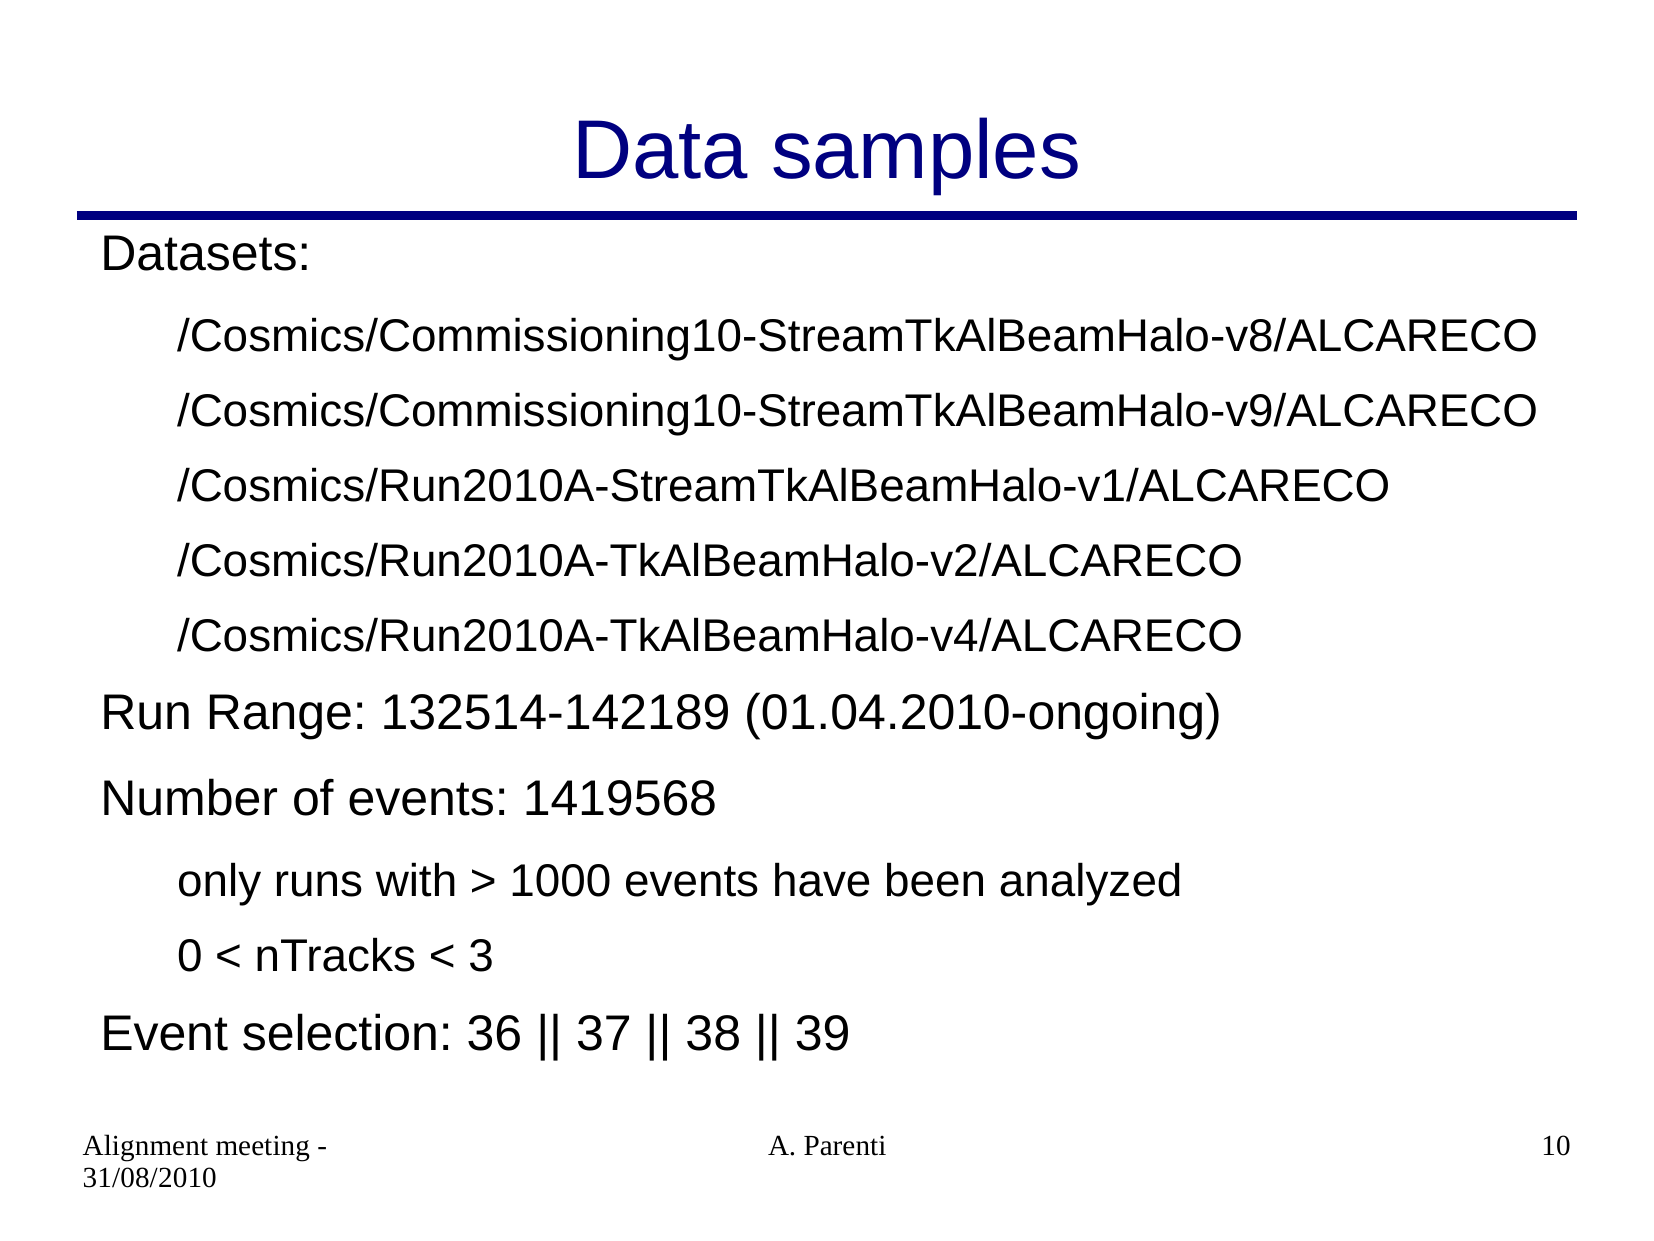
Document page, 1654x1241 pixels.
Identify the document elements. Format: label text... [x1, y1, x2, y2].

list Datasets: /Cosmics/Commissioning10-StreamTkAlBeamHalo-v8/ALCARECO /Cosmics/Commissioning10-StreamTkAlBeamHalo-v9/ALCARECO /Cosmics/Run2010A-StreamTkAlBeamHalo-v1/ALCARECO /Cosmics/Run2010A-TkAlBeamHalo-v2/ALCARECO /Cosmics/Run2010A-TkAlBeamHalo-v4/ALCARECO Run Range: 132514-142189 (01.04.2010-ongoing) Number of events: 1419568 only runs with > 1000 events have been analyzed 0 < nTracks < 3 Event selection: 36 || 37 || 38 || 39 [82, 225, 1571, 1061]
title Data samples [82, 75, 1571, 225]
